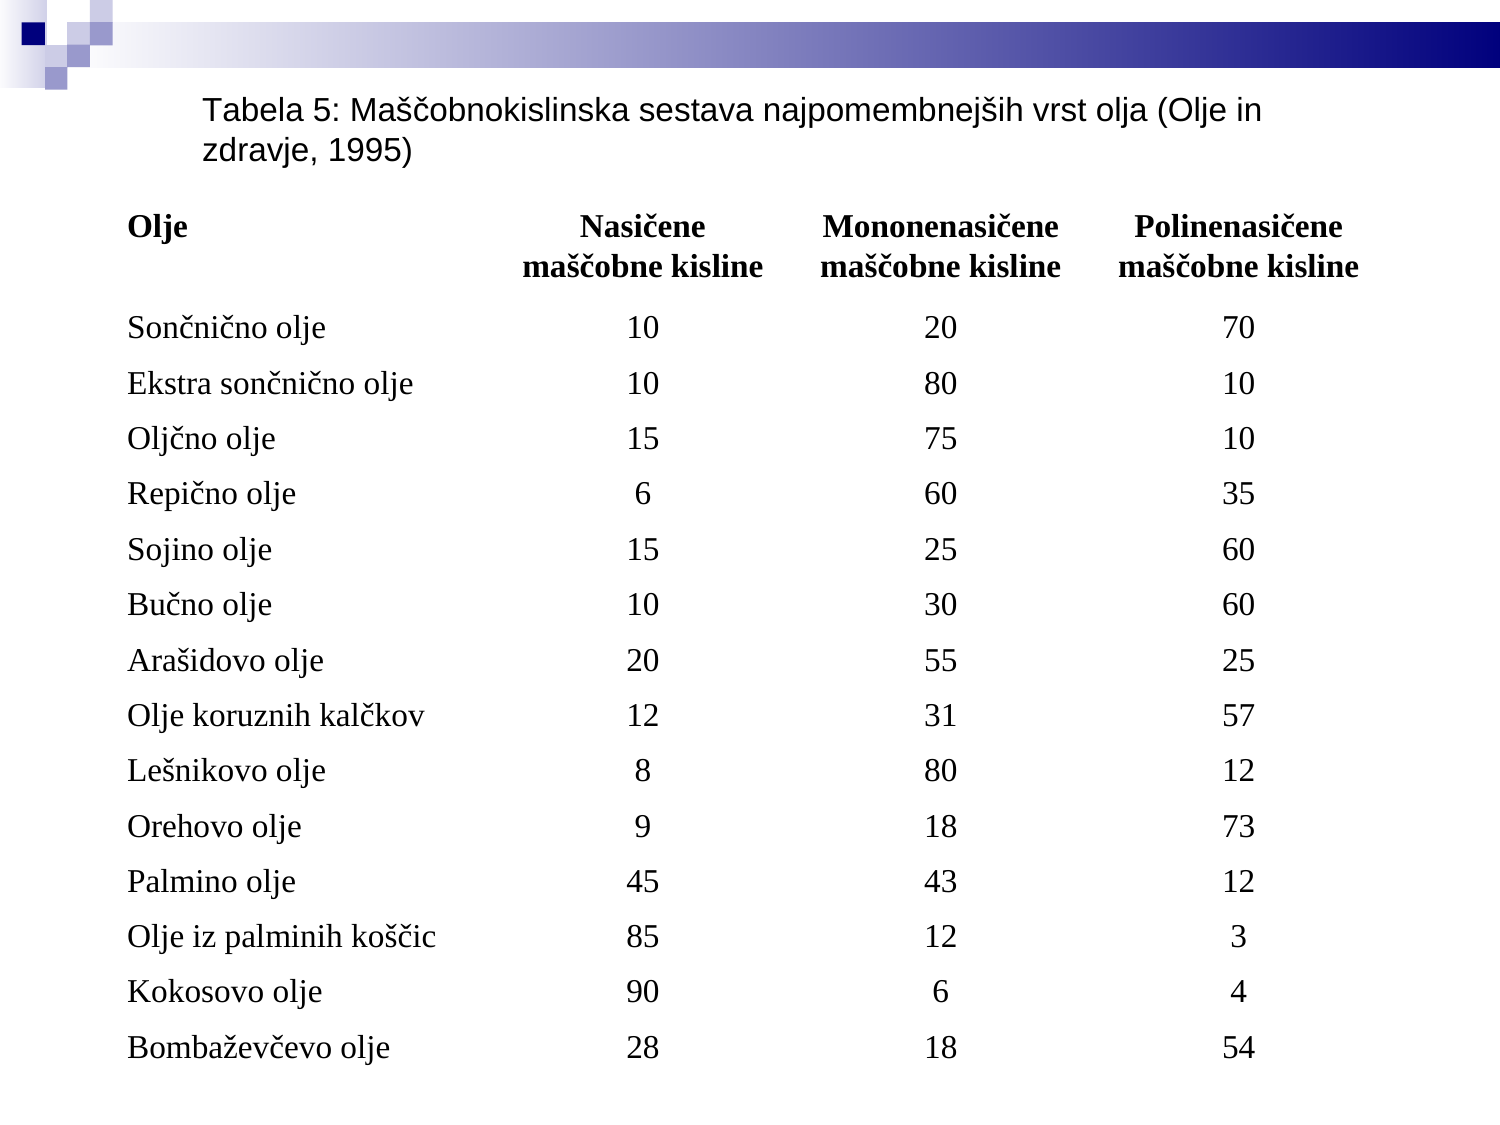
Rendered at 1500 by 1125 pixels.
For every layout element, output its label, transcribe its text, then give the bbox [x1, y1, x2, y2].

table_cell 12 [1090, 741, 1388, 796]
table_cell 10 [494, 353, 792, 409]
table_cell Olje iz palminih koščic [112, 907, 494, 962]
table_cell Sojino olje [112, 519, 494, 575]
table_cell 90 [494, 962, 792, 1017]
table_cell 20 [494, 630, 792, 685]
table_cell Kokosovo olje [112, 962, 494, 1017]
table_header Olje [112, 196, 494, 298]
table_cell 10 [494, 575, 792, 630]
table_cell 10 [1090, 409, 1388, 464]
table_cell 73 [1090, 796, 1388, 851]
table_cell 28 [494, 1017, 792, 1073]
table_cell 8 [494, 741, 792, 796]
table_cell 30 [792, 575, 1090, 630]
table_cell Lešnikovo olje [112, 741, 494, 796]
table_cell 57 [1090, 685, 1388, 741]
table_cell 12 [494, 685, 792, 741]
table_cell 25 [1090, 630, 1388, 685]
table_cell Sončnično olje [112, 298, 494, 353]
table_header Nasičene maščobne kisline [494, 196, 792, 298]
table_cell Palmino olje [112, 851, 494, 907]
table_cell 12 [792, 907, 1090, 962]
table_cell 15 [494, 409, 792, 464]
table_cell 3 [1090, 907, 1388, 962]
table_cell 4 [1090, 962, 1388, 1017]
table_cell 9 [494, 796, 792, 851]
table_header Polinenasičene maščobne kisline [1090, 196, 1388, 298]
table_cell 18 [792, 1017, 1090, 1073]
table_cell Ekstra sončnično olje [112, 353, 494, 409]
table_cell 80 [792, 353, 1090, 409]
table_cell 80 [792, 741, 1090, 796]
table_cell 6 [494, 464, 792, 519]
table_cell 10 [494, 298, 792, 353]
table_cell 70 [1090, 298, 1388, 353]
table_cell 15 [494, 519, 792, 575]
table_cell 35 [1090, 464, 1388, 519]
table_cell 6 [792, 962, 1090, 1017]
table_cell 75 [792, 409, 1090, 464]
table_cell 60 [1090, 519, 1388, 575]
table_cell 45 [494, 851, 792, 907]
text_box Tabela 5: Maščobnokislinska sestava najpomembnejših vrst olja (Olje in zdravje, 1995) [112, 80, 1415, 216]
table_cell Repično olje [112, 464, 494, 519]
table_cell 85 [494, 907, 792, 962]
table_cell 31 [792, 685, 1090, 741]
table_cell Bučno olje [112, 575, 494, 630]
table_cell Orehovo olje [112, 796, 494, 851]
table_cell Bombaževčevo olje [112, 1017, 494, 1073]
table_cell 18 [792, 796, 1090, 851]
table_cell 25 [792, 519, 1090, 575]
table_cell 54 [1090, 1017, 1388, 1073]
table_cell Arašidovo olje [112, 630, 494, 685]
table_cell 20 [792, 298, 1090, 353]
table_header Mononenasičene maščobne kisline [792, 196, 1090, 298]
table_cell Olje koruznih kalčkov [112, 685, 494, 741]
table_cell Oljčno olje [112, 409, 494, 464]
table_cell 60 [1090, 575, 1388, 630]
table_cell 10 [1090, 353, 1388, 409]
table_cell 55 [792, 630, 1090, 685]
table_cell 60 [792, 464, 1090, 519]
table_cell 43 [792, 851, 1090, 907]
table_cell 12 [1090, 851, 1388, 907]
